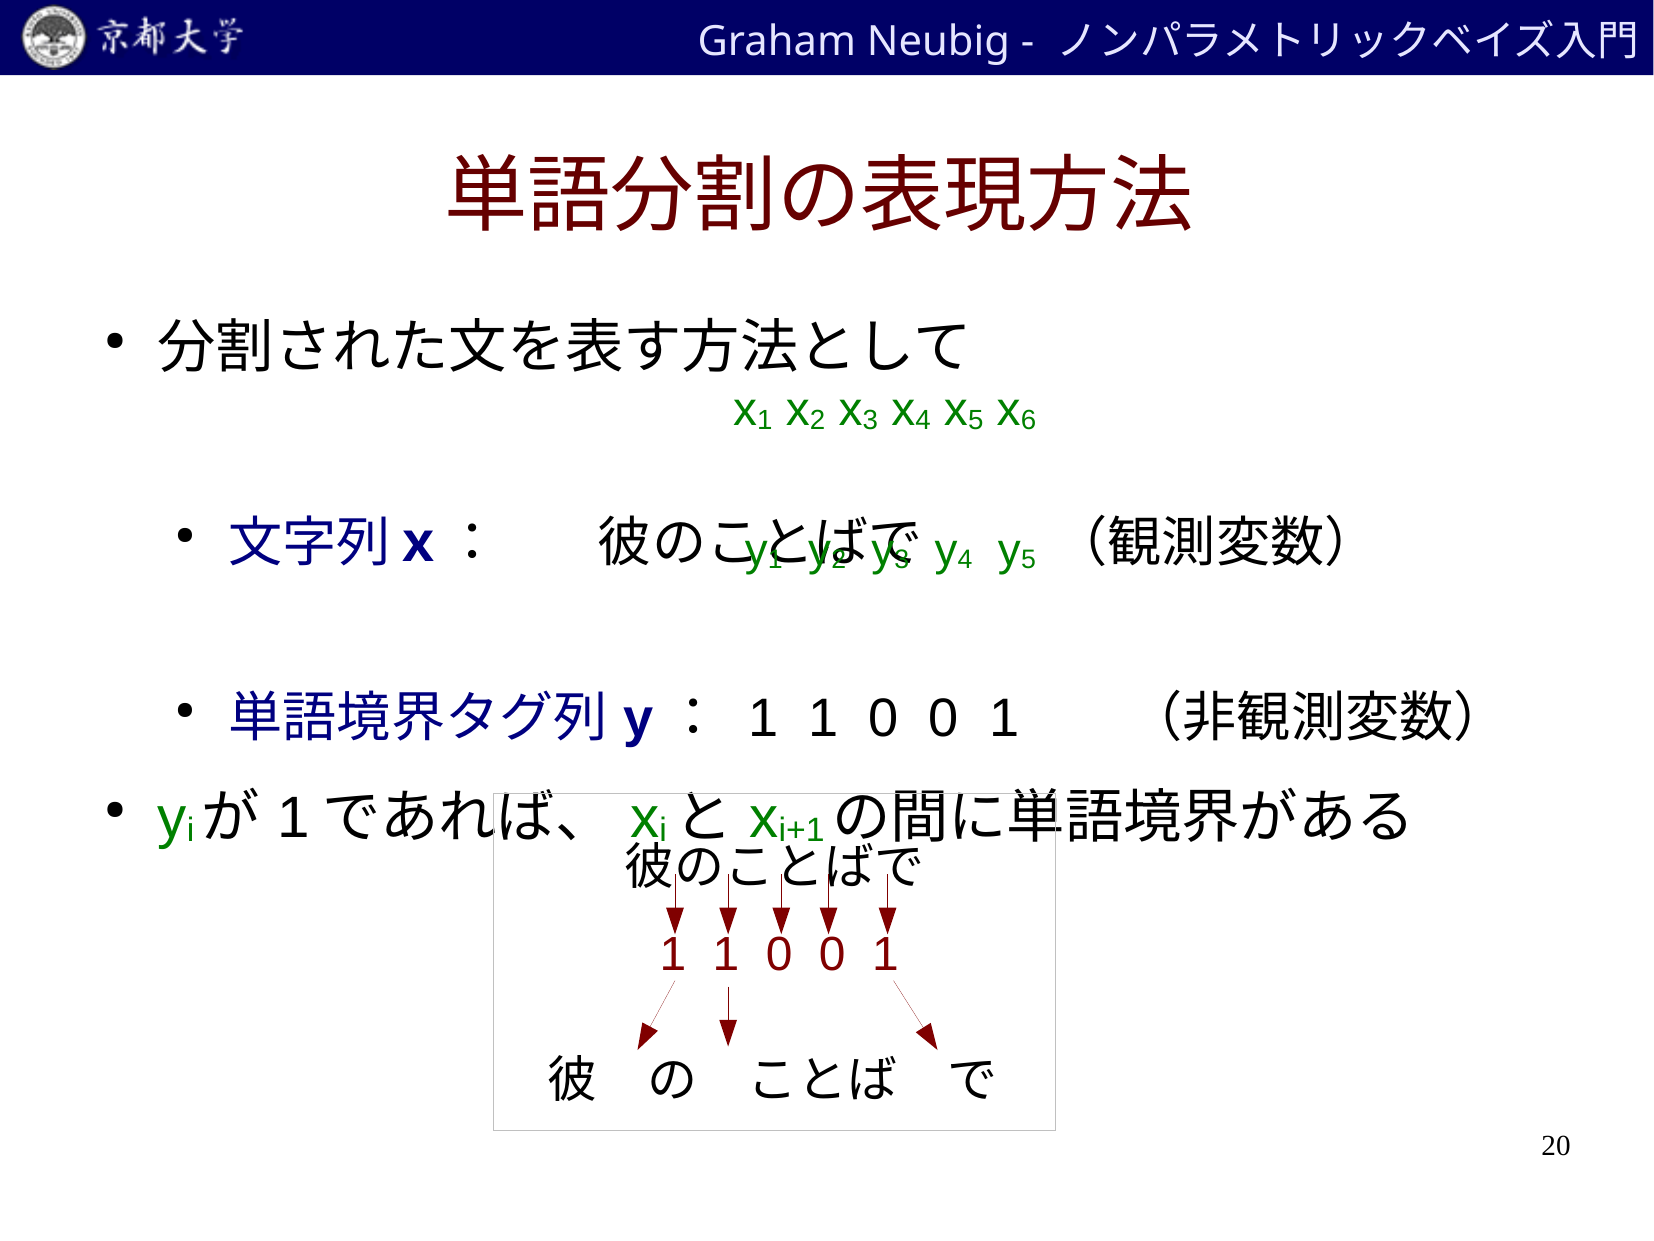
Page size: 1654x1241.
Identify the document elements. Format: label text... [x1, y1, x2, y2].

list 分割された文を表す方法として 文字列ｘ： 彼のことばで （観測変数） 単語境界タグ列y： 1 1 0 0 1 （非観測変数） yiが1であれば、xiとxi+1の間に単語境界がある [494, 794, 1055, 1104]
text_box y1 y2 y3 y4 y5 [730, 516, 1051, 598]
text_box 彼のことばで [609, 819, 940, 888]
list 分割された文を表す方法として 文字列ｘ： 彼のことばで （観測変数） 単語境界タグ列y： 1 1 0 0 1 （非観測変数） yiが1であれば、xiとxi+1の間に単語境界がある [86, 300, 1576, 1104]
picture [0, 0, 247, 70]
text_box 1 1 0 0 1 [574, 919, 915, 989]
text_box 彼 の ことば で [532, 1031, 1013, 1101]
text_box x1 x2 x3 x4 x5 x6 [718, 374, 1052, 460]
title 単語分割の表現方法 [75, 100, 1564, 277]
